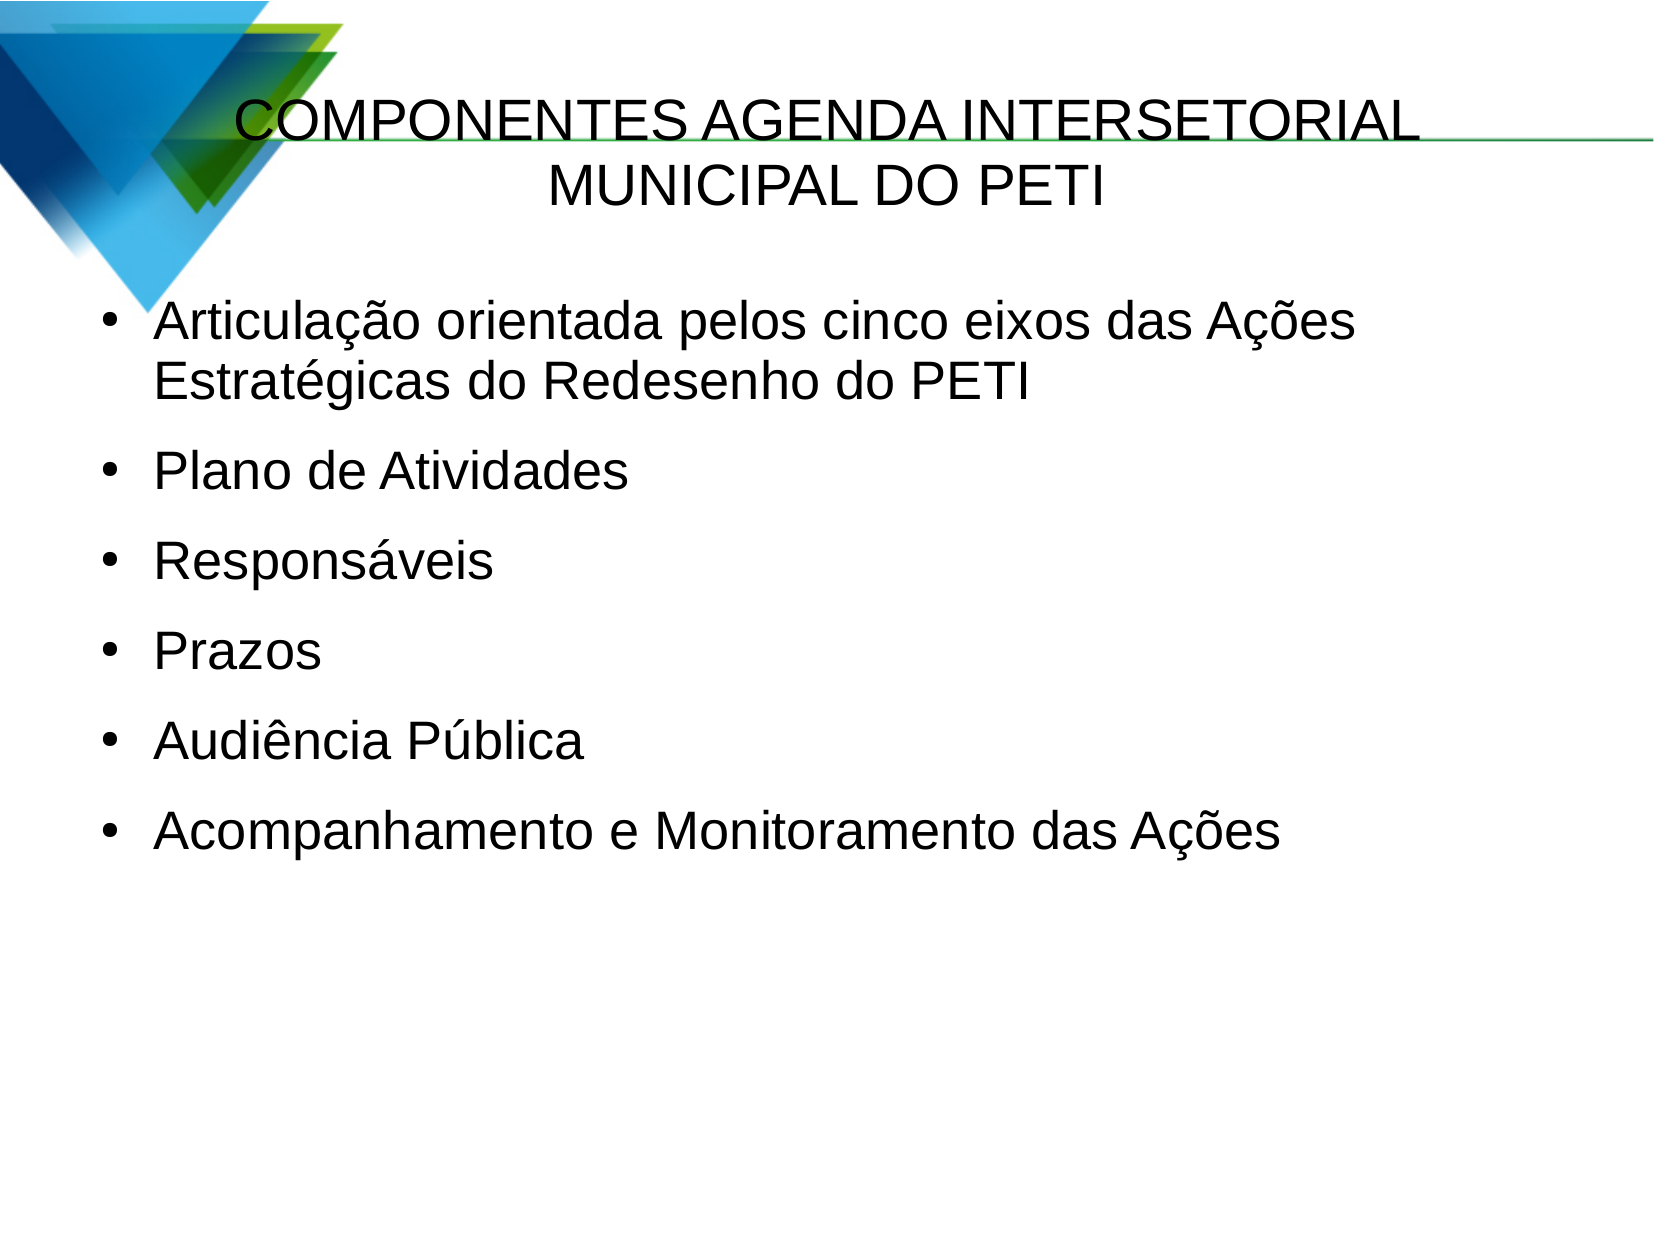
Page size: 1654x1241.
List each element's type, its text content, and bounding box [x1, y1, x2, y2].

picture [0, 1, 1654, 1241]
title COMPONENTES AGENDA INTERSETORIAL MUNICIPAL DO PETI [82, 49, 1571, 257]
list Articulação orientada pelos cinco eixos das Ações Estratégicas do Redesenho do PETI Plano de Atividades Responsáveis Prazos Audiência Pública Acompanhamento e Monitoramento das Ações [82, 290, 1538, 1109]
